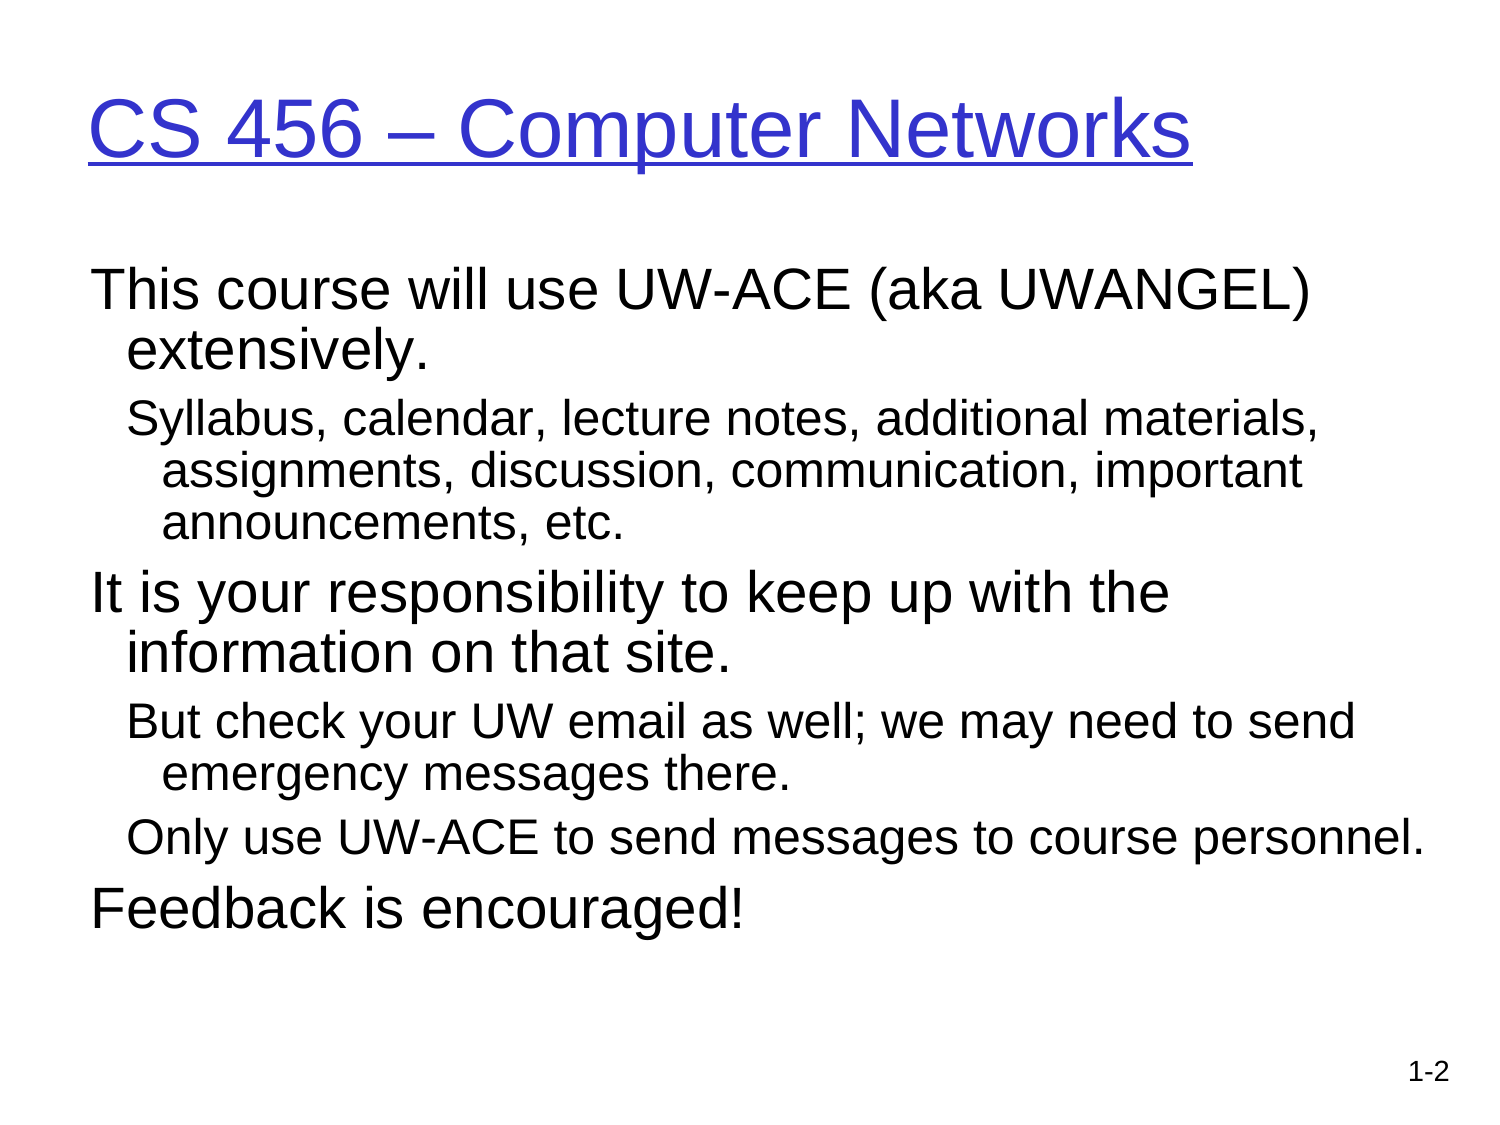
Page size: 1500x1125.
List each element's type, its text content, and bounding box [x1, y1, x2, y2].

title CS 456 – Computer Networks [87, 23, 1363, 239]
list This course will use UW-ACE (aka UWANGEL) extensively. Syllabus, calendar, lecture notes, additional materials, assignments, discussion, communication, important announcements, etc. It is your responsibility to keep up with the information on that site. But check your UW email as well; we may need to send emergency messages there. Only use UW-ACE to send messages to course personnel. Feedback is encouraged! [55, 260, 1439, 1045]
